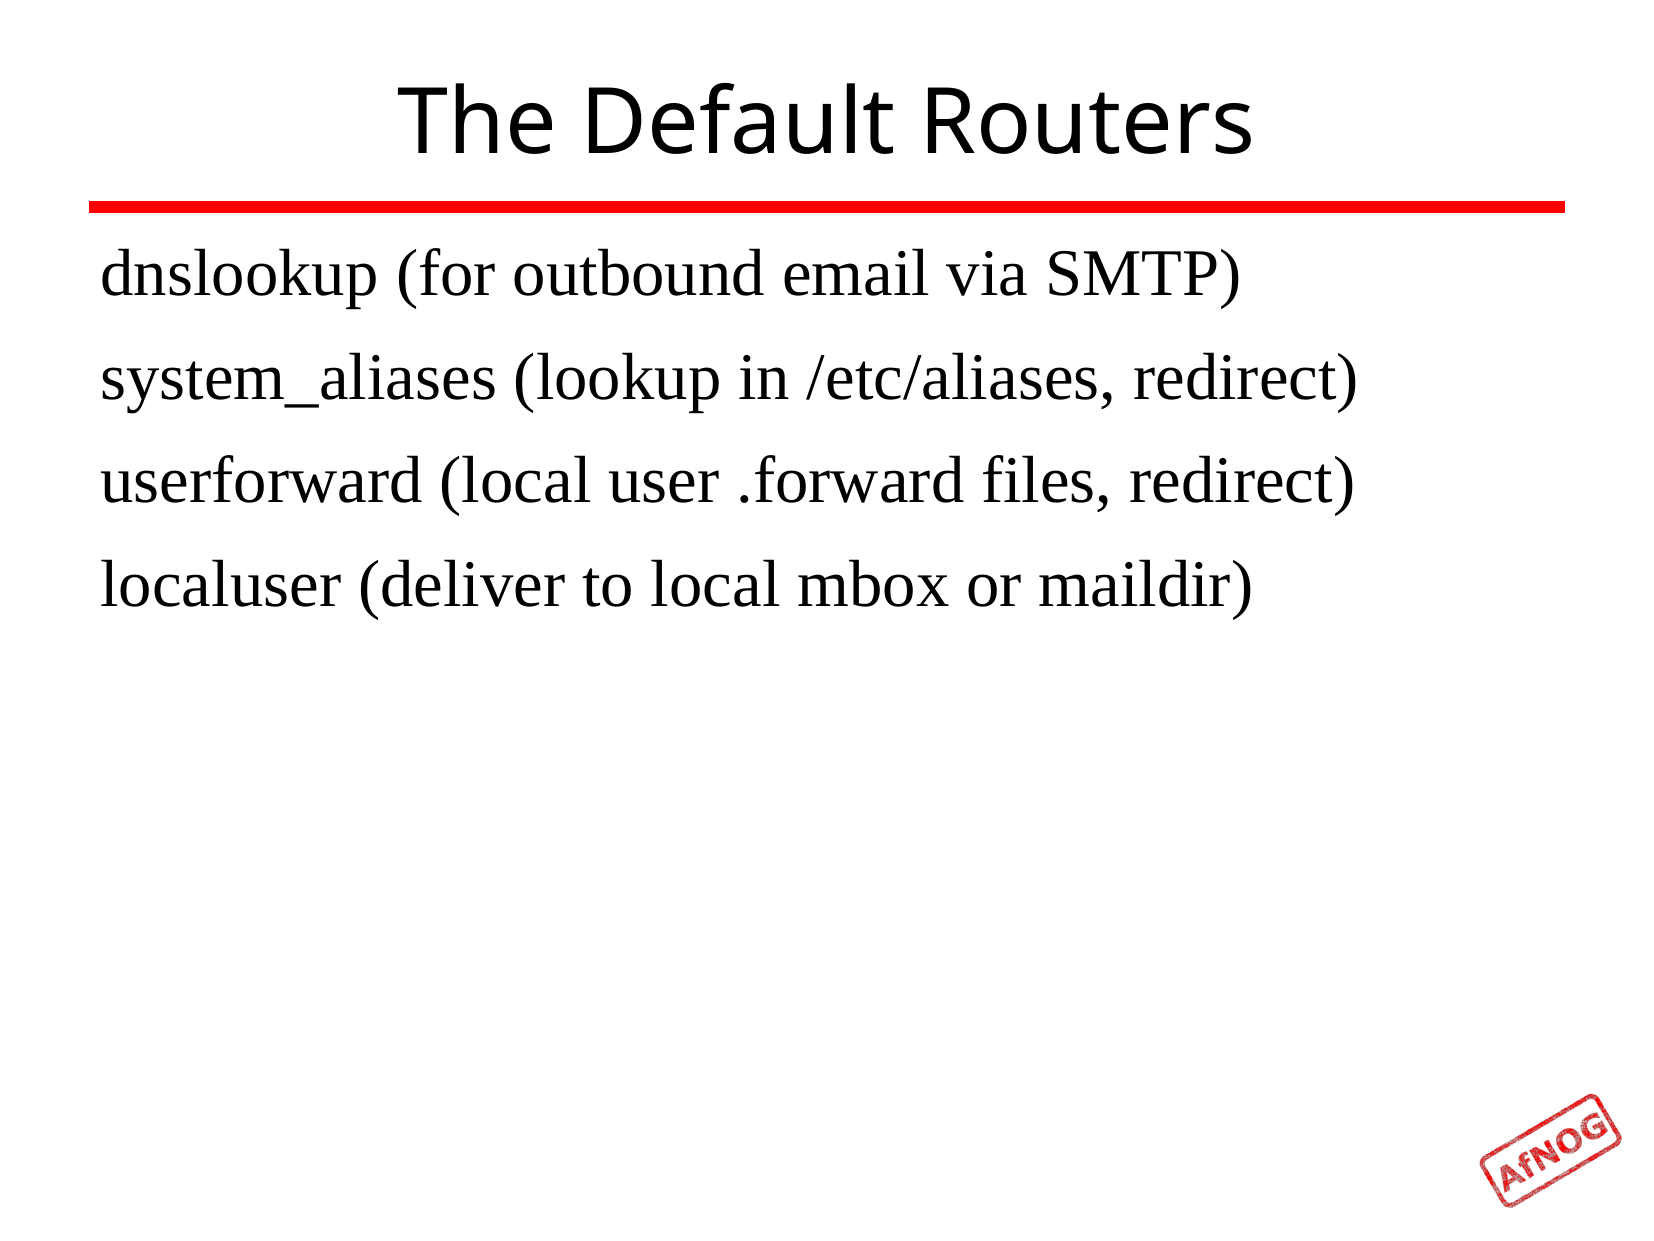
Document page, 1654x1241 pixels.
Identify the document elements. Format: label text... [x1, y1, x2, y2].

list dnslookup (for outbound email via SMTP) system_aliases (lookup in /etc/aliases, redirect) userforward (local user .forward files, redirect) localuser (deliver to local mbox or maildir) [82, 236, 1571, 1123]
picture [1476, 1090, 1625, 1211]
title The Default Routers [88, 29, 1565, 207]
